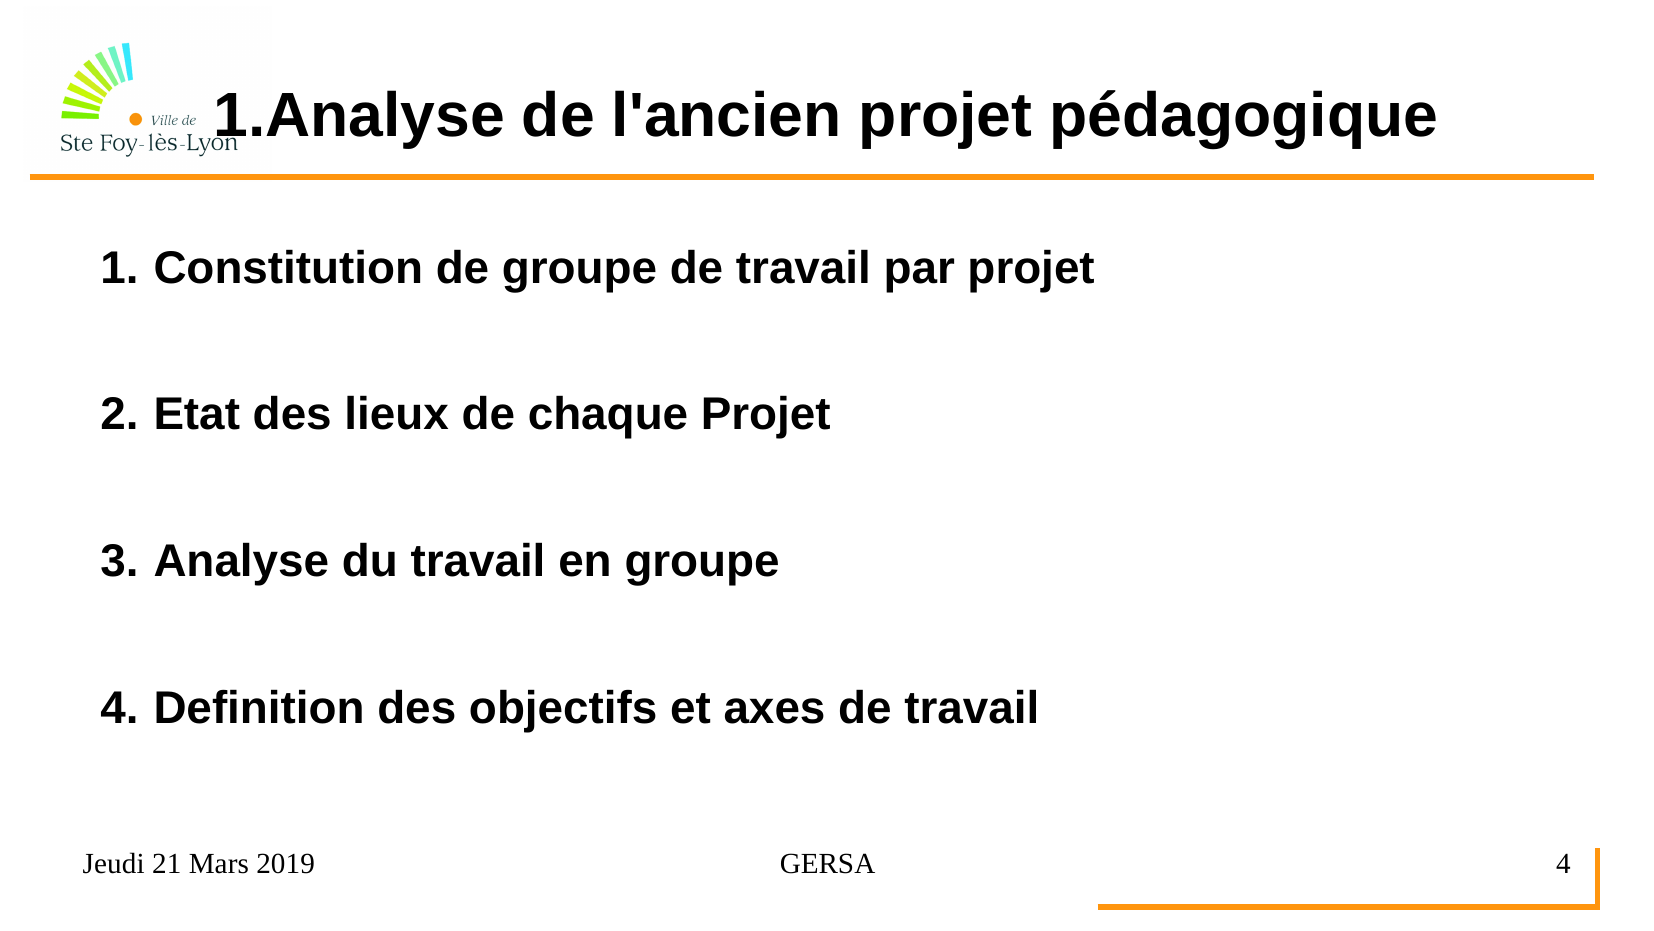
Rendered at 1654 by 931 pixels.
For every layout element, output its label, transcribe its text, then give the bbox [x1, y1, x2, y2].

picture [23, 6, 272, 182]
title Analyse de l'ancien projet pédagogique [82, 37, 1571, 193]
list Constitution de groupe de travail par projet Etat des lieux de chaque Projet Analyse du travail en groupe Definition des objectifs et axes de travail [82, 217, 1571, 758]
